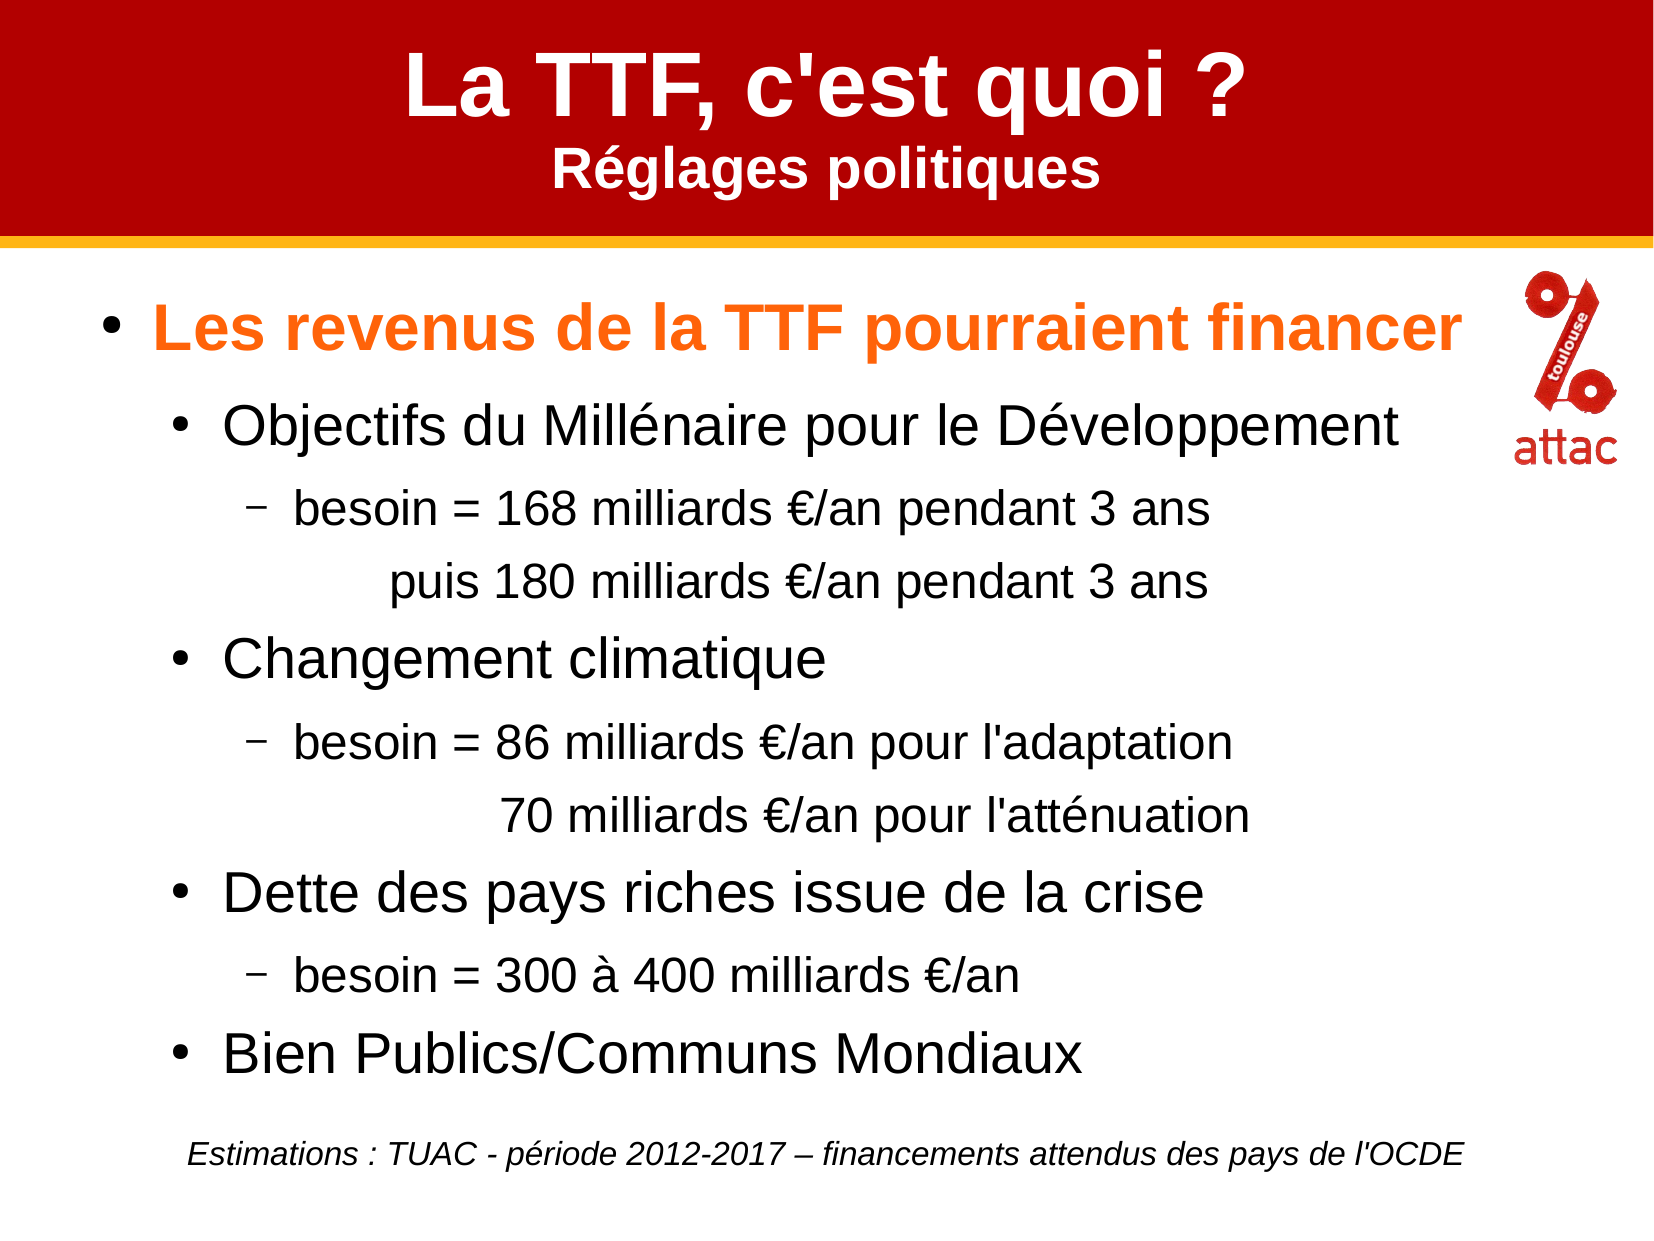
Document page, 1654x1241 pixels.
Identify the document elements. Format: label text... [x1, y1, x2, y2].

title La TTF, c'est quoi ? Réglages politiques [82, 21, 1571, 214]
list Les revenus de la TTF pourraient financer Objectifs du Millénaire pour le Développement besoin = 168 milliards €/an pendant 3 ans puis 180 milliards €/an pendant 3 ans Changement climatique besoin = 86 milliards €/an pour l'adaptation 70 milliards €/an pour l'atténuation Dette des pays riches issue de la crise besoin = 300 à 400 milliards €/an Bien Publics/Communs Mondiaux [82, 290, 1506, 1093]
text_box Estimations : TUAC - période 2012-2017 – financements attendus des pays de l'OCDE [59, 1127, 1595, 1180]
picture [1509, 265, 1625, 473]
